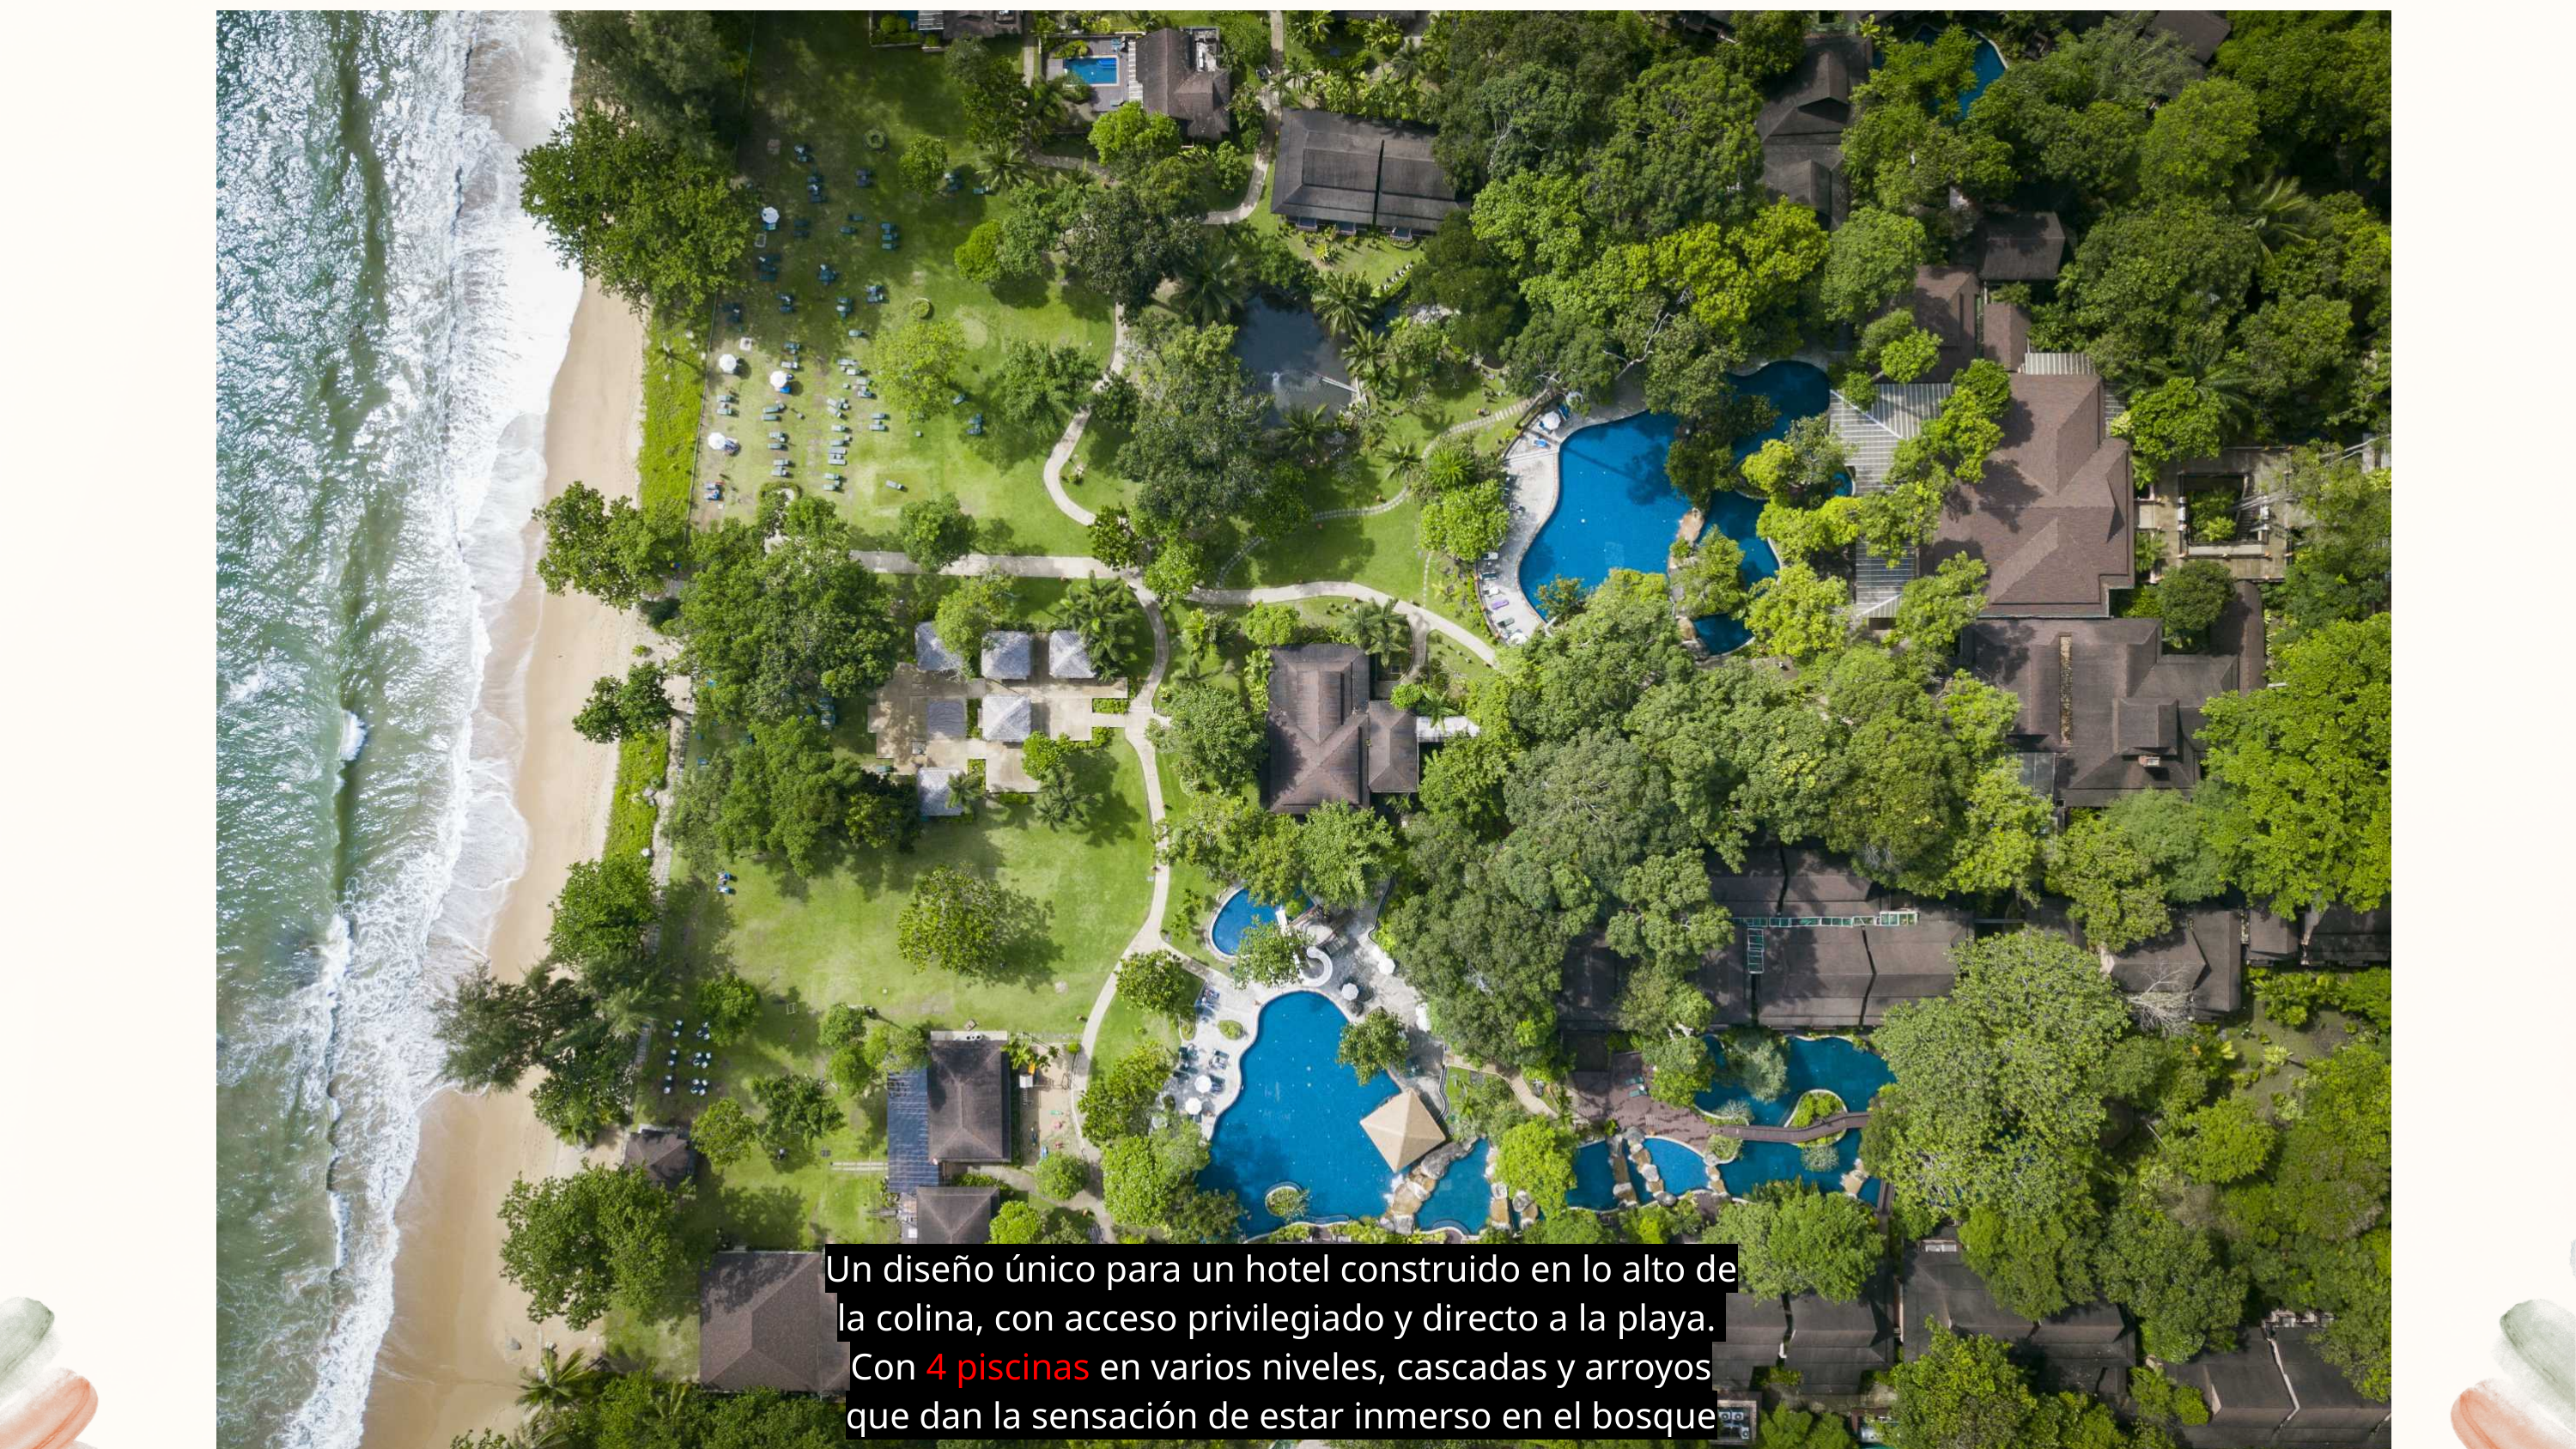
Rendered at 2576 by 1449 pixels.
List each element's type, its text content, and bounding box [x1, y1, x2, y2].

picture [0, 0, 2576, 1449]
text_box Un diseño único para un hotel construido en lo alto de la colina, con acceso privilegiado y directo a la playa. Con 4 piscinas en varios niveles, cascadas y arroyos que dan la sensación de estar inmerso en el bosque [808, 1237, 1755, 1430]
